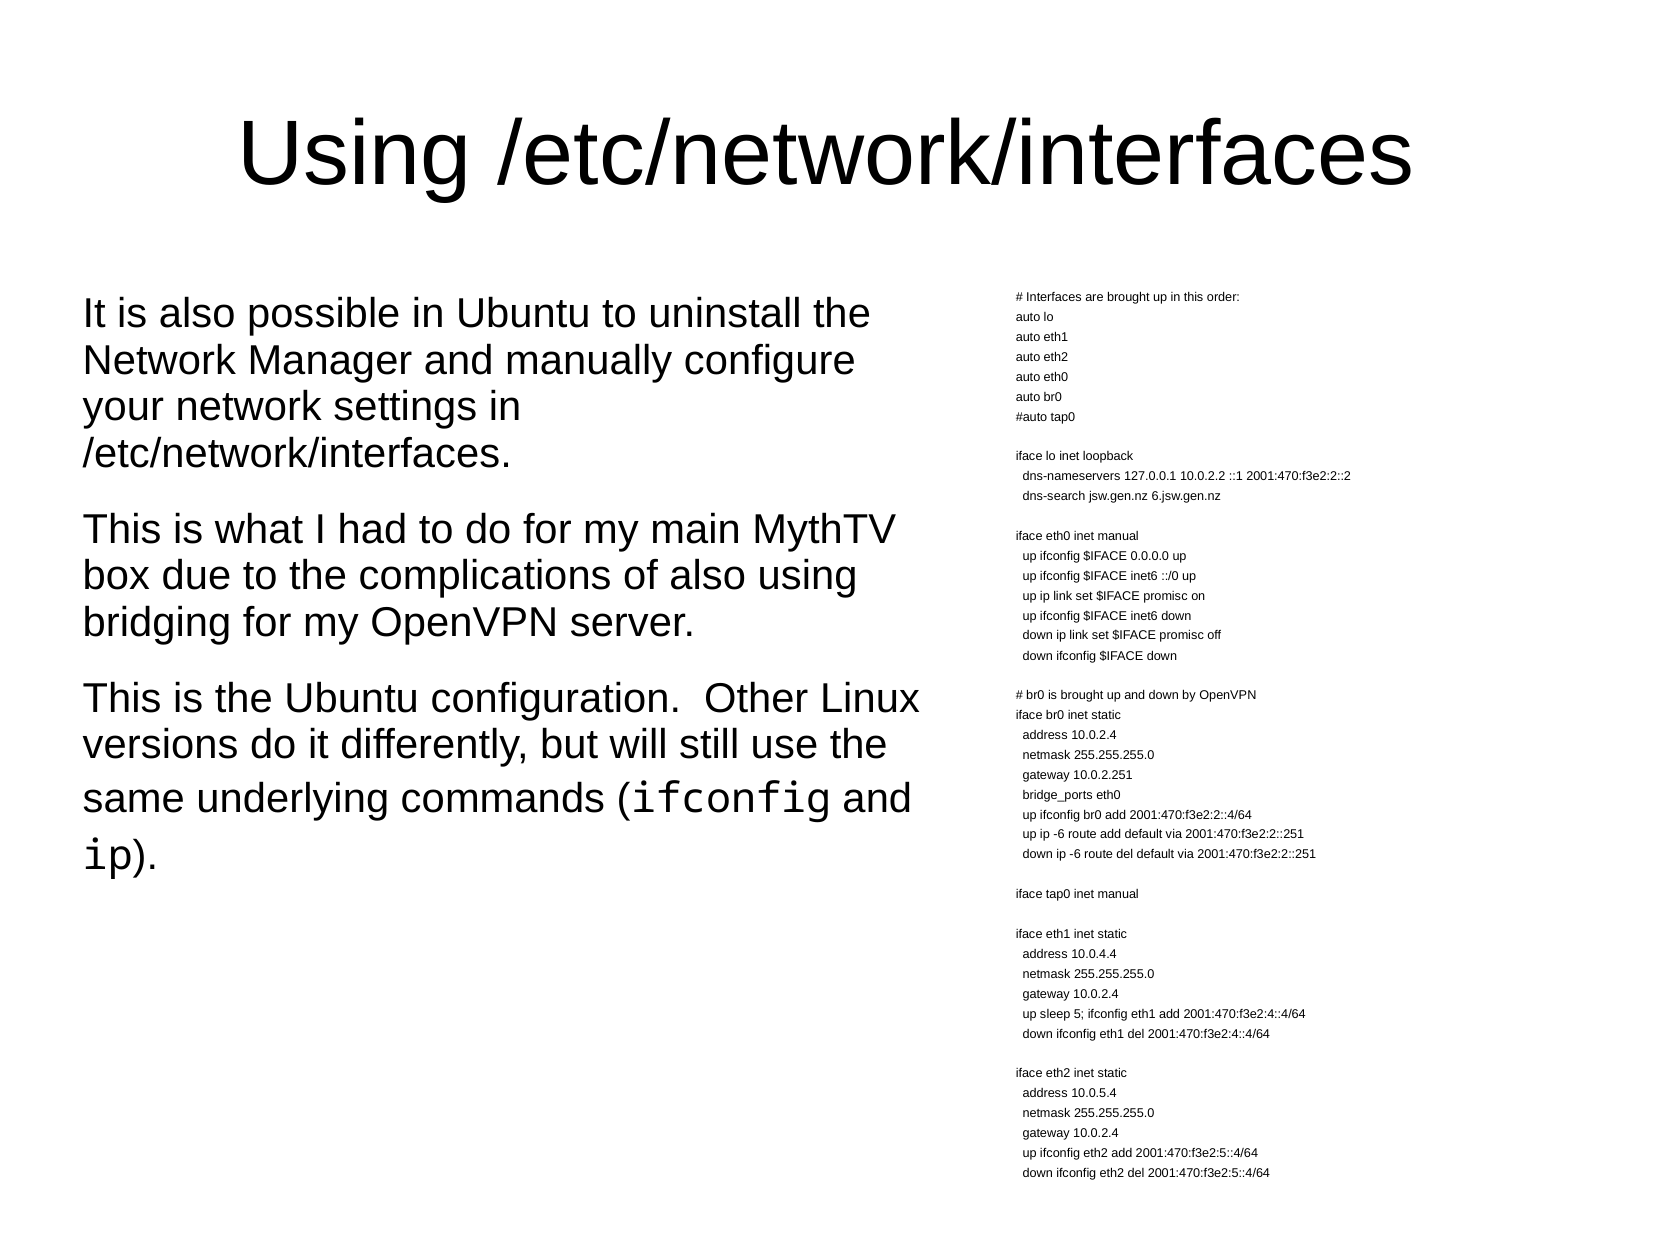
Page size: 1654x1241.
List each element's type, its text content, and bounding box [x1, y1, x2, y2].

title Using /etc/network/interfaces [82, 49, 1571, 257]
list It is also possible in Ubuntu to uninstall the Network Manager and manually configure your network settings in /etc/network/interfaces. This is what I had to do for my main MythTV box due to the complications of also using bridging for my OpenVPN server. This is the Ubuntu configuration. Other Linux versions do it differently, but will still use the same underlying commands (ifconfig and ip). [82, 290, 934, 1146]
list # Interfaces are brought up in this order: auto lo auto eth1 auto eth2 auto eth0 auto br0 #auto tap0 iface lo inet loopback dns-nameservers 127.0.0.1 10.0.2.2 ::1 2001:470:f3e2:2::2 dns-search jsw.gen.nz 6.jsw.gen.nz iface eth0 inet manual up ifconfig $IFACE 0.0.0.0 up up ifconfig $IFACE inet6 ::/0 up up ip link set $IFACE promisc on up ifconfig $IFACE inet6 down down ip link set $IFACE promisc off down ifconfig $IFACE down # br0 is brought up and down by OpenVPN iface br0 inet static address 10.0.2.4 netmask 255.255.255.0 gateway 10.0.2.251 bridge_ports eth0 up ifconfig br0 add 2001:470:f3e2:2::4/64 up ip -6 route add default via 2001:470:f3e2:2::251 down ip -6 route del default via 2001:470:f3e2:2::251 iface tap0 inet manual iface eth1 inet static address 10.0.4.4 netmask 255.255.255.0 gateway 10.0.2.4 up sleep 5; ifconfig eth1 add 2001:470:f3e2:4::4/64 down ifconfig eth1 del 2001:470:f3e2:4::4/64 iface eth2 inet static address 10.0.5.4 netmask 255.255.255.0 gateway 10.0.2.4 up ifconfig eth2 add 2001:470:f3e2:5::4/64 down ifconfig eth2 del 2001:470:f3e2:5::4/64 [1015, 290, 1572, 1182]
